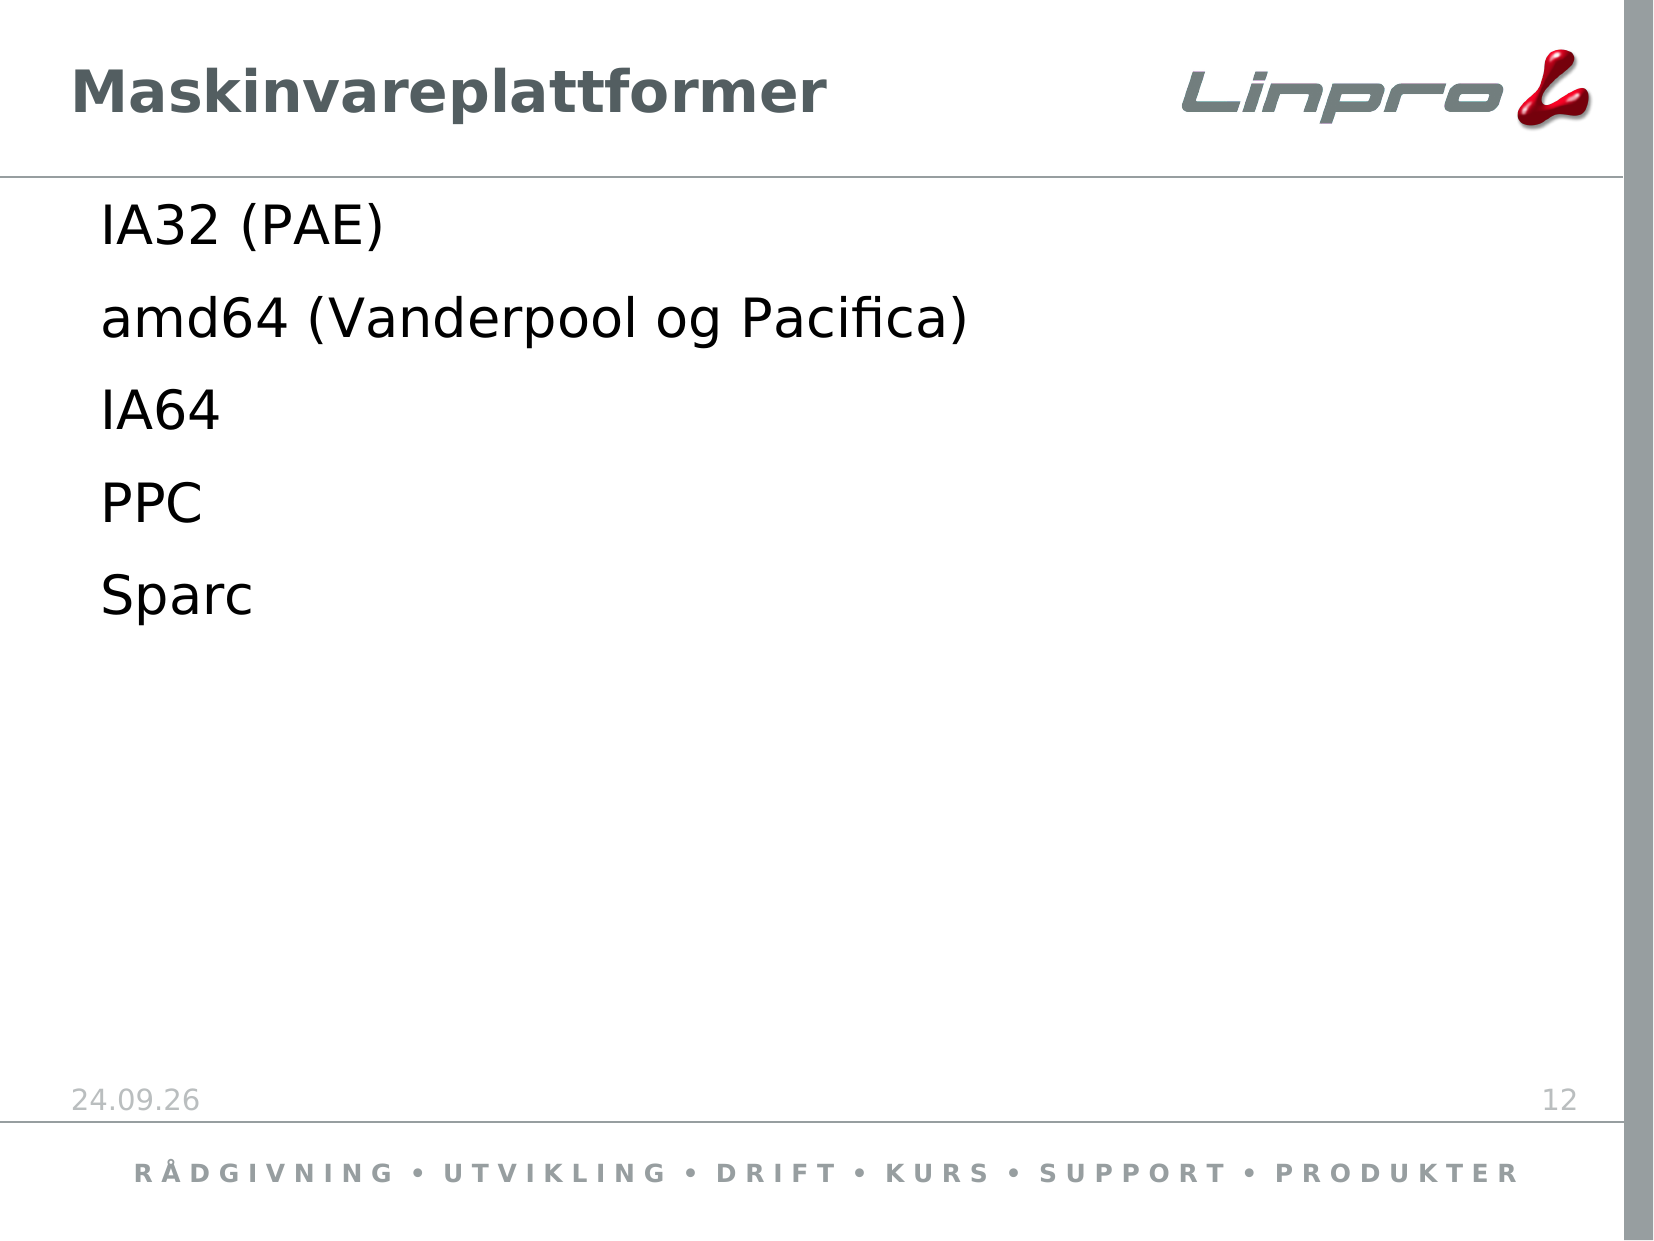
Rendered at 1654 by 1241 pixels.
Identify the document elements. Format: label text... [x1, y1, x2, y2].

title Maskinvareplattformer [70, 53, 1559, 131]
list IA32 (PAE) amd64 (Vanderpool og Pacifica) IA64 PPC Sparc [82, 194, 1571, 1024]
picture [1181, 47, 1595, 133]
